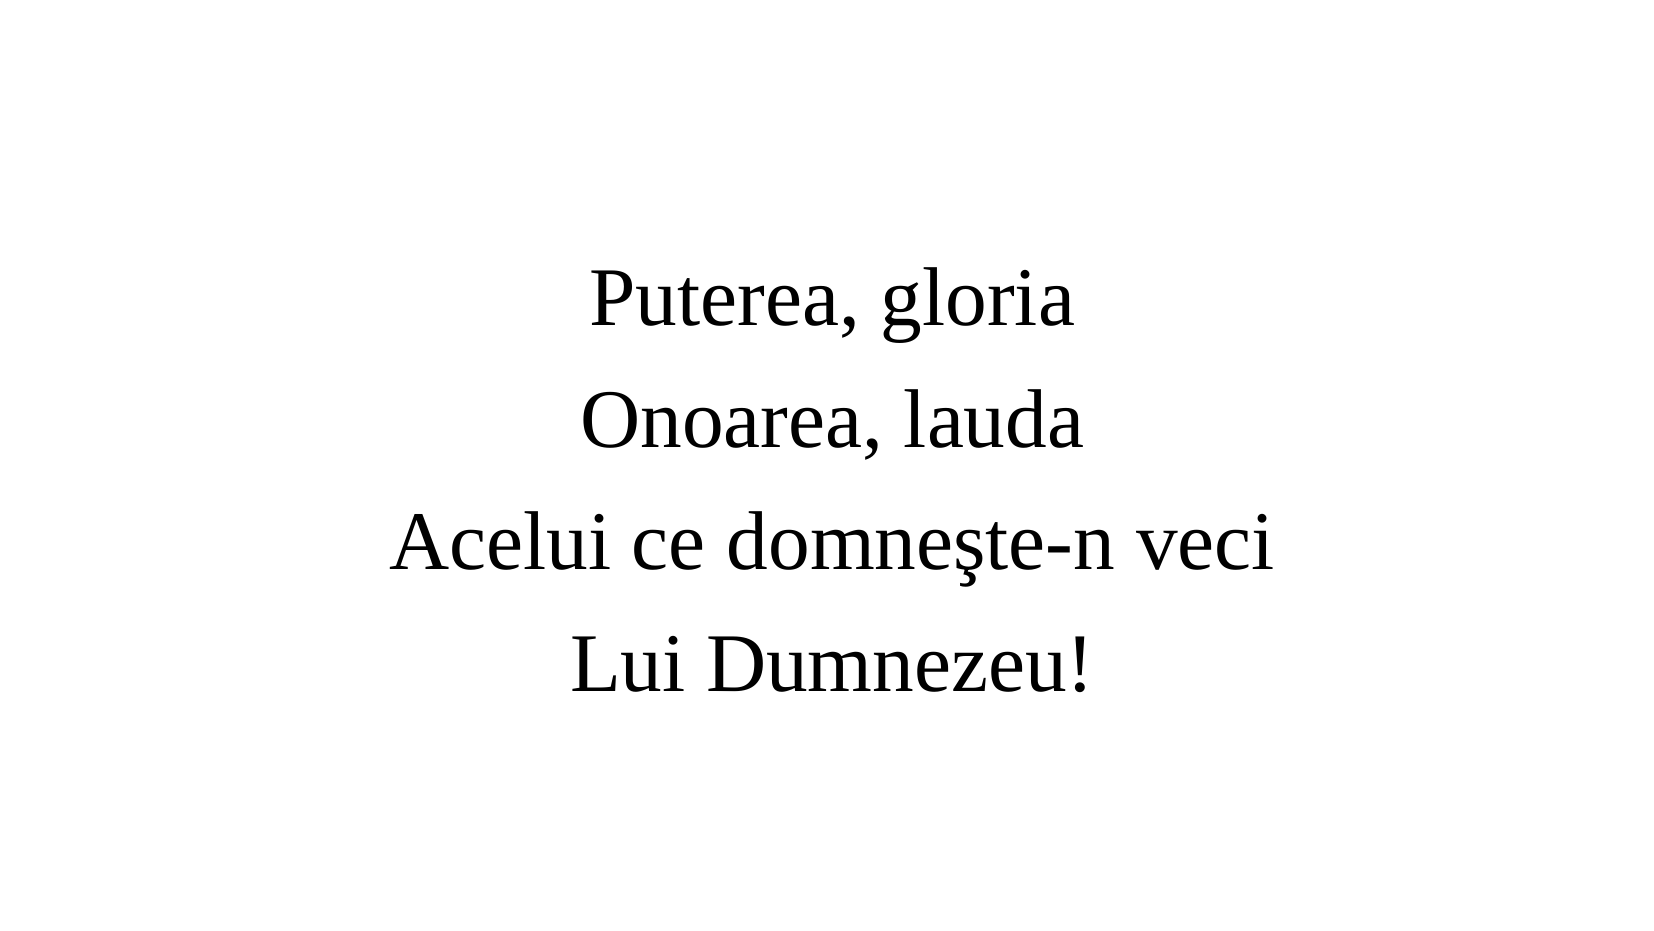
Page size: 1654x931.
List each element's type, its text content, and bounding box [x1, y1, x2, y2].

subtitle Puterea, gloria Onoarea, lauda Acelui ce domneşte-n veci Lui Dumnezeu! [94, 238, 1571, 712]
